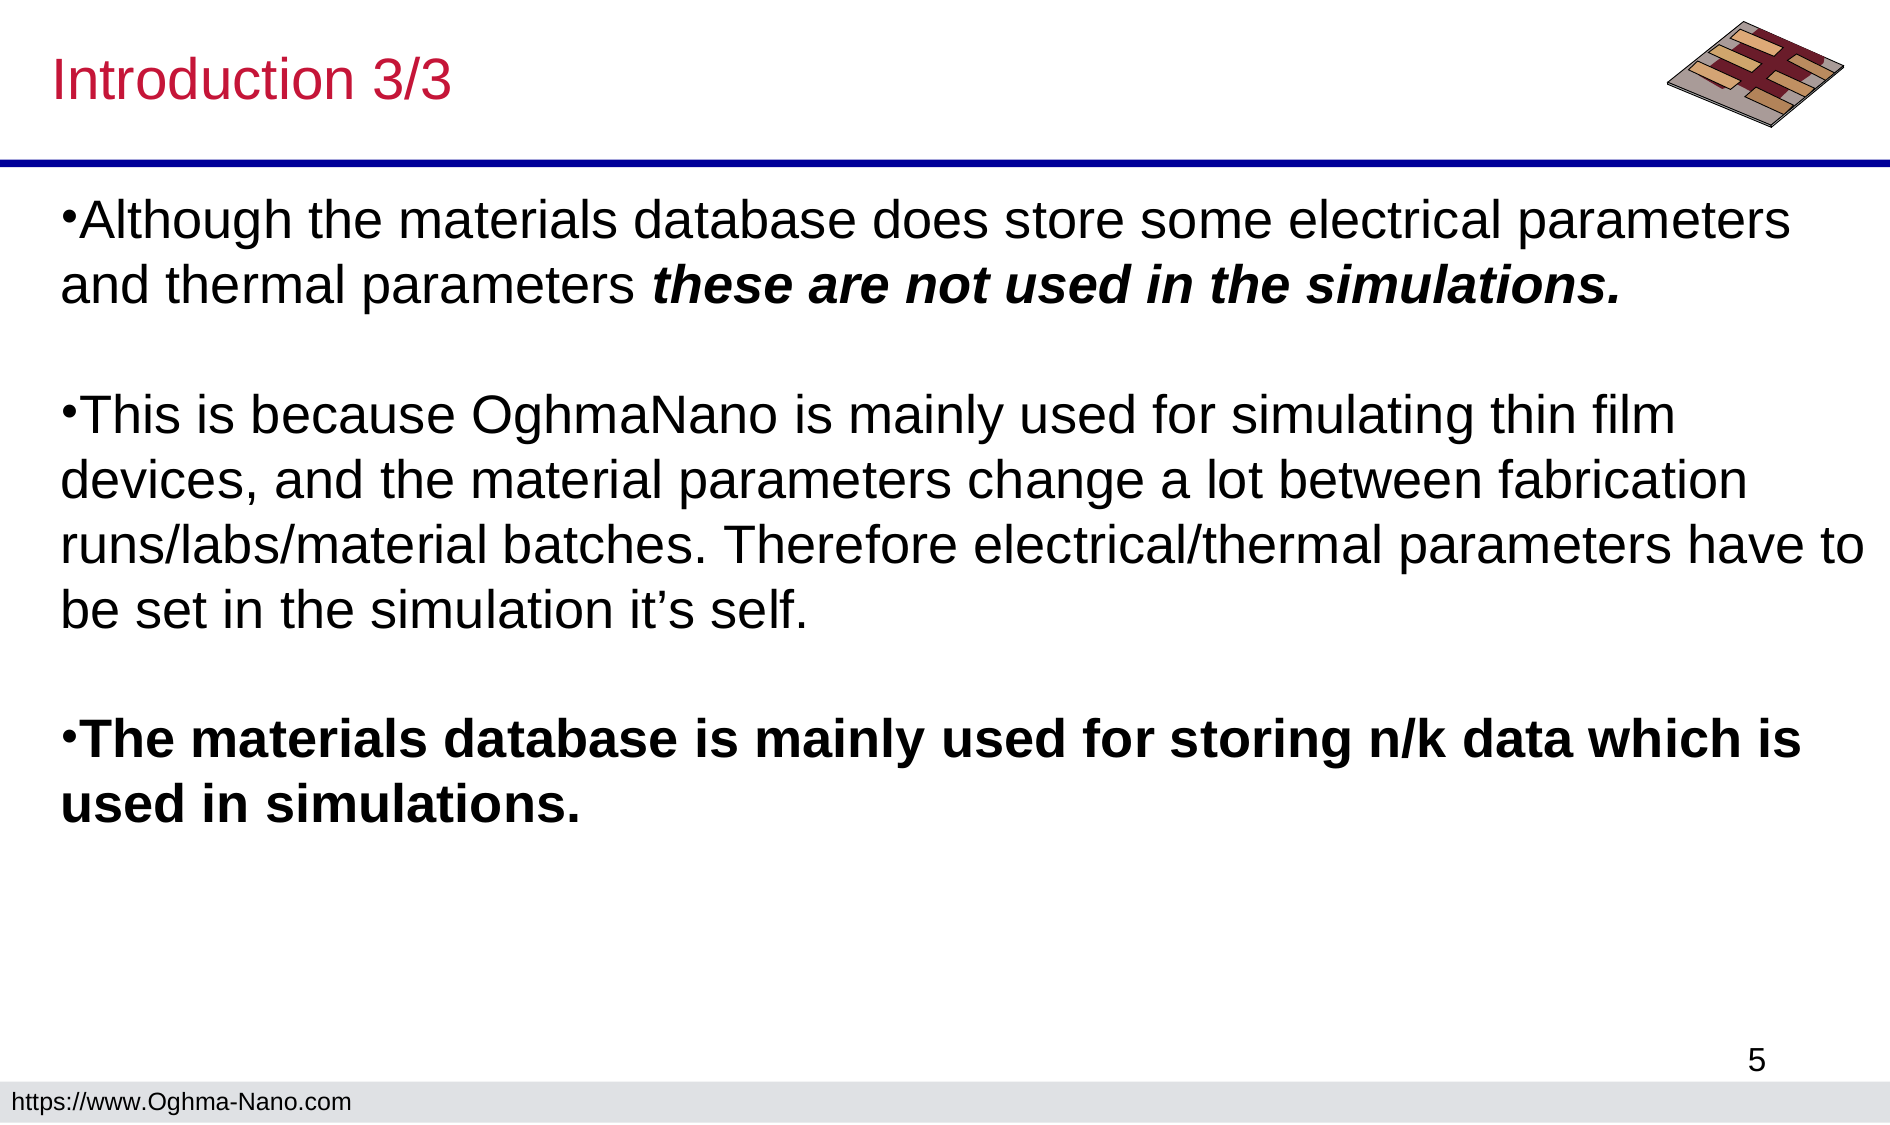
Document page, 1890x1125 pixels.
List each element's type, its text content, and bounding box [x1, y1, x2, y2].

title Introduction 3/3 [36, 27, 1434, 132]
text_box <number> [1733, 1030, 1890, 1101]
text_box Although the materials database does store some electrical parameters and thermal parameters these are not used in the simulations. This is because OghmaNano is mainly used for simulating thin film devices, and the material parameters change a lot between fabrication runs/labs/material batches. Therefore electrical/thermal parameters have to be set in the simulation it’s self. The materials database is mainly used for storing n/k data which is used in simulations. [45, 176, 1890, 842]
